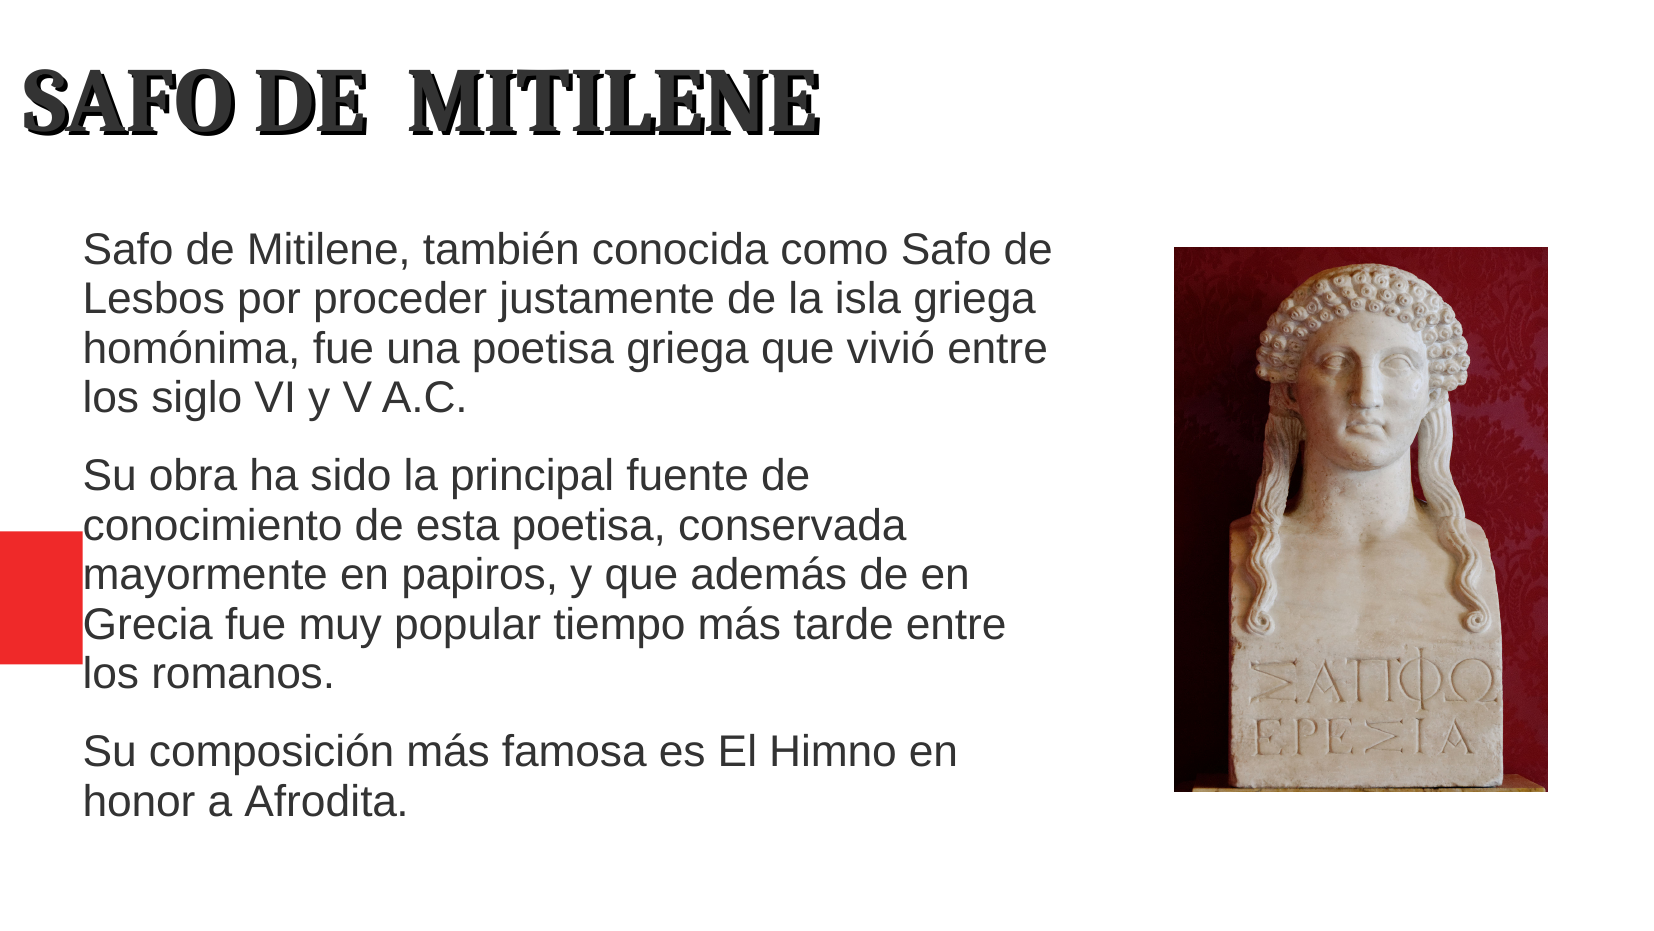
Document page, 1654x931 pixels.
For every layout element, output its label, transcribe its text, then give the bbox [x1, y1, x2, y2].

title SAFO DE MITILENE [23, 30, 1512, 172]
picture [1174, 247, 1548, 792]
list Safo de Mitilene, también conocida como Safo de Lesbos por proceder justamente de la isla griega homónima, fue una poetisa griega que vivió entre los siglo VI y V A.C. Su obra ha sido la principal fuente de conocimiento de esta poetisa, conservada mayormente en papiros, y que además de en Grecia fue muy popular tiempo más tarde entre los romanos. Su composición más famosa es El Himno en honor a Afrodita. [82, 224, 1075, 833]
